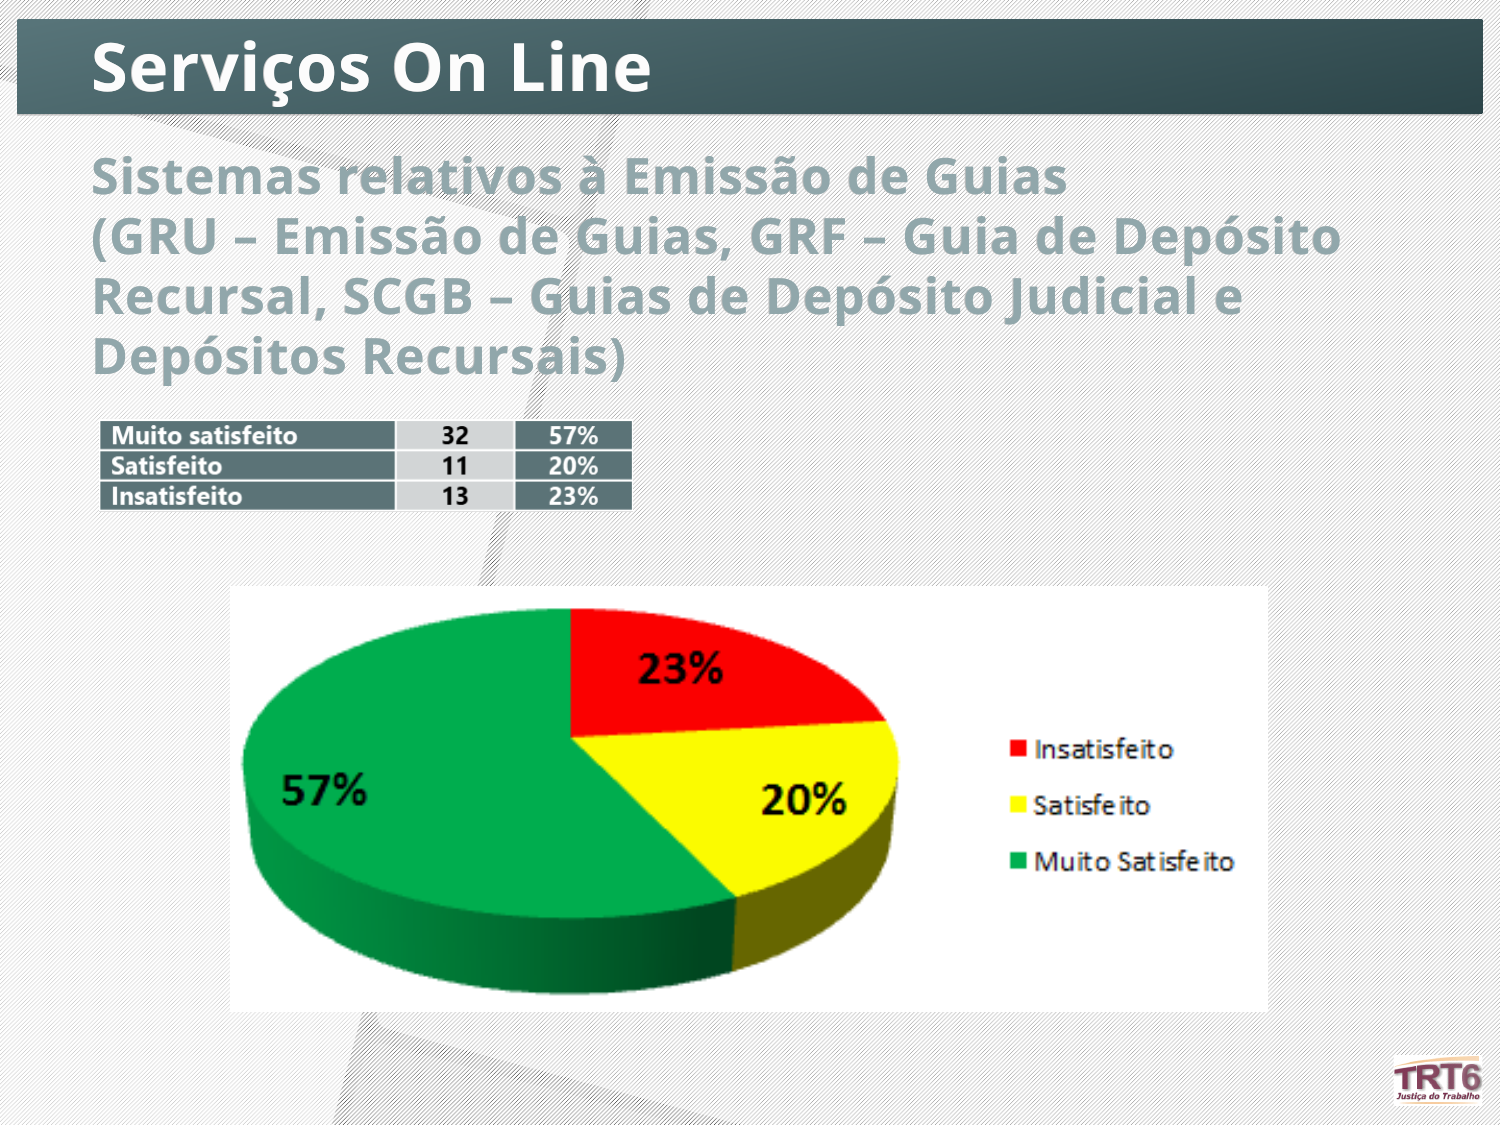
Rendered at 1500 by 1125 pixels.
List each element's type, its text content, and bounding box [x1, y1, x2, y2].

picture [99, 411, 633, 526]
picture [1393, 1055, 1483, 1106]
text_box [18, 19, 1482, 114]
text_box Sistemas relativos à Emissão de Guias (GRU – Emissão de Guias, GRF – Guia de Depósito Recursal, SCGB – Guias de Depósito Judicial e Depósitos Recursais) [76, 137, 1471, 395]
text_box Serviços On Line [77, 18, 1500, 113]
picture [230, 586, 1268, 1012]
